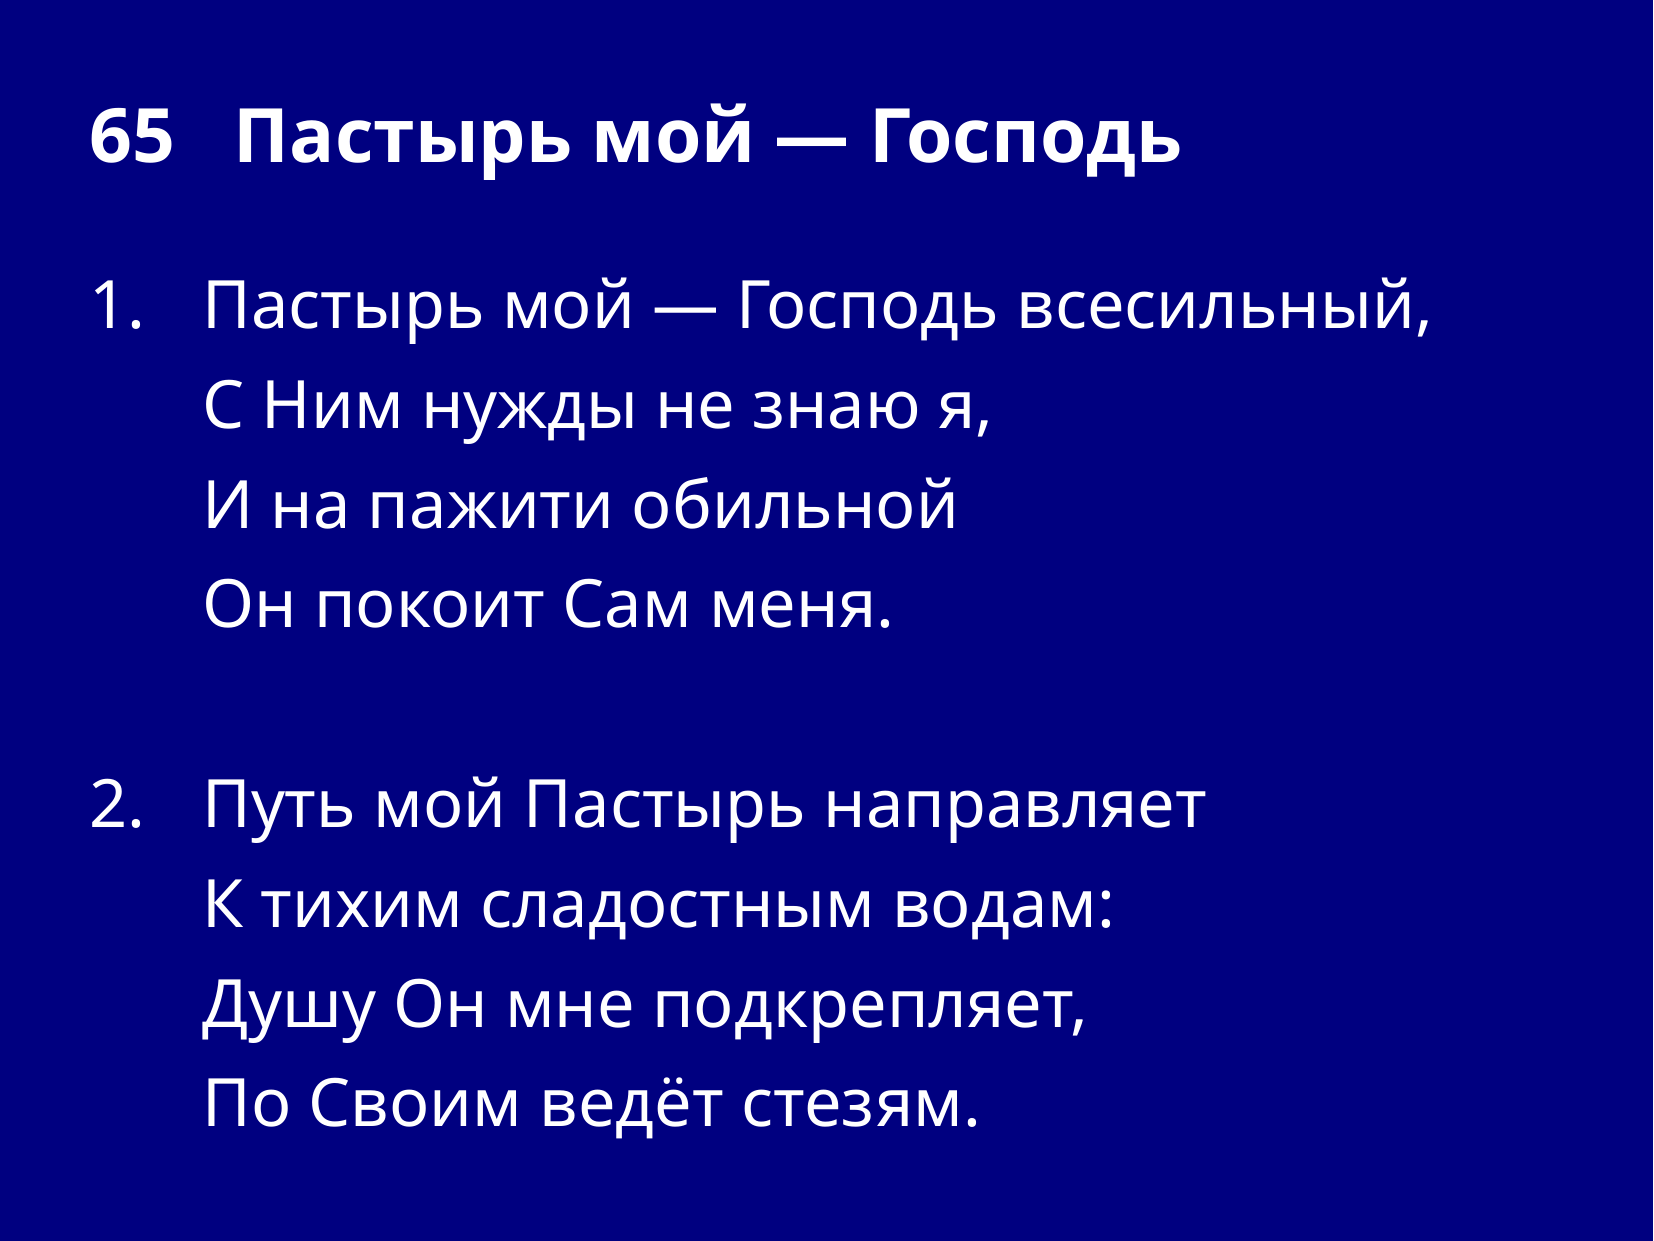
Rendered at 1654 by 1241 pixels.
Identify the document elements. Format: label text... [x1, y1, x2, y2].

text_box 1. Пастырь мой — Господь всесильный, С Ним нужды не знаю я, И на пажити обильной Он покоит Сам меня. 2. Путь мой Пастырь направляет К тихим сладостным водам: Душу Он мне подкрепляет, По Своим ведёт стезям. [75, 188, 1576, 1163]
text_box 65 Пастырь мой — Господь [75, 75, 1576, 188]
